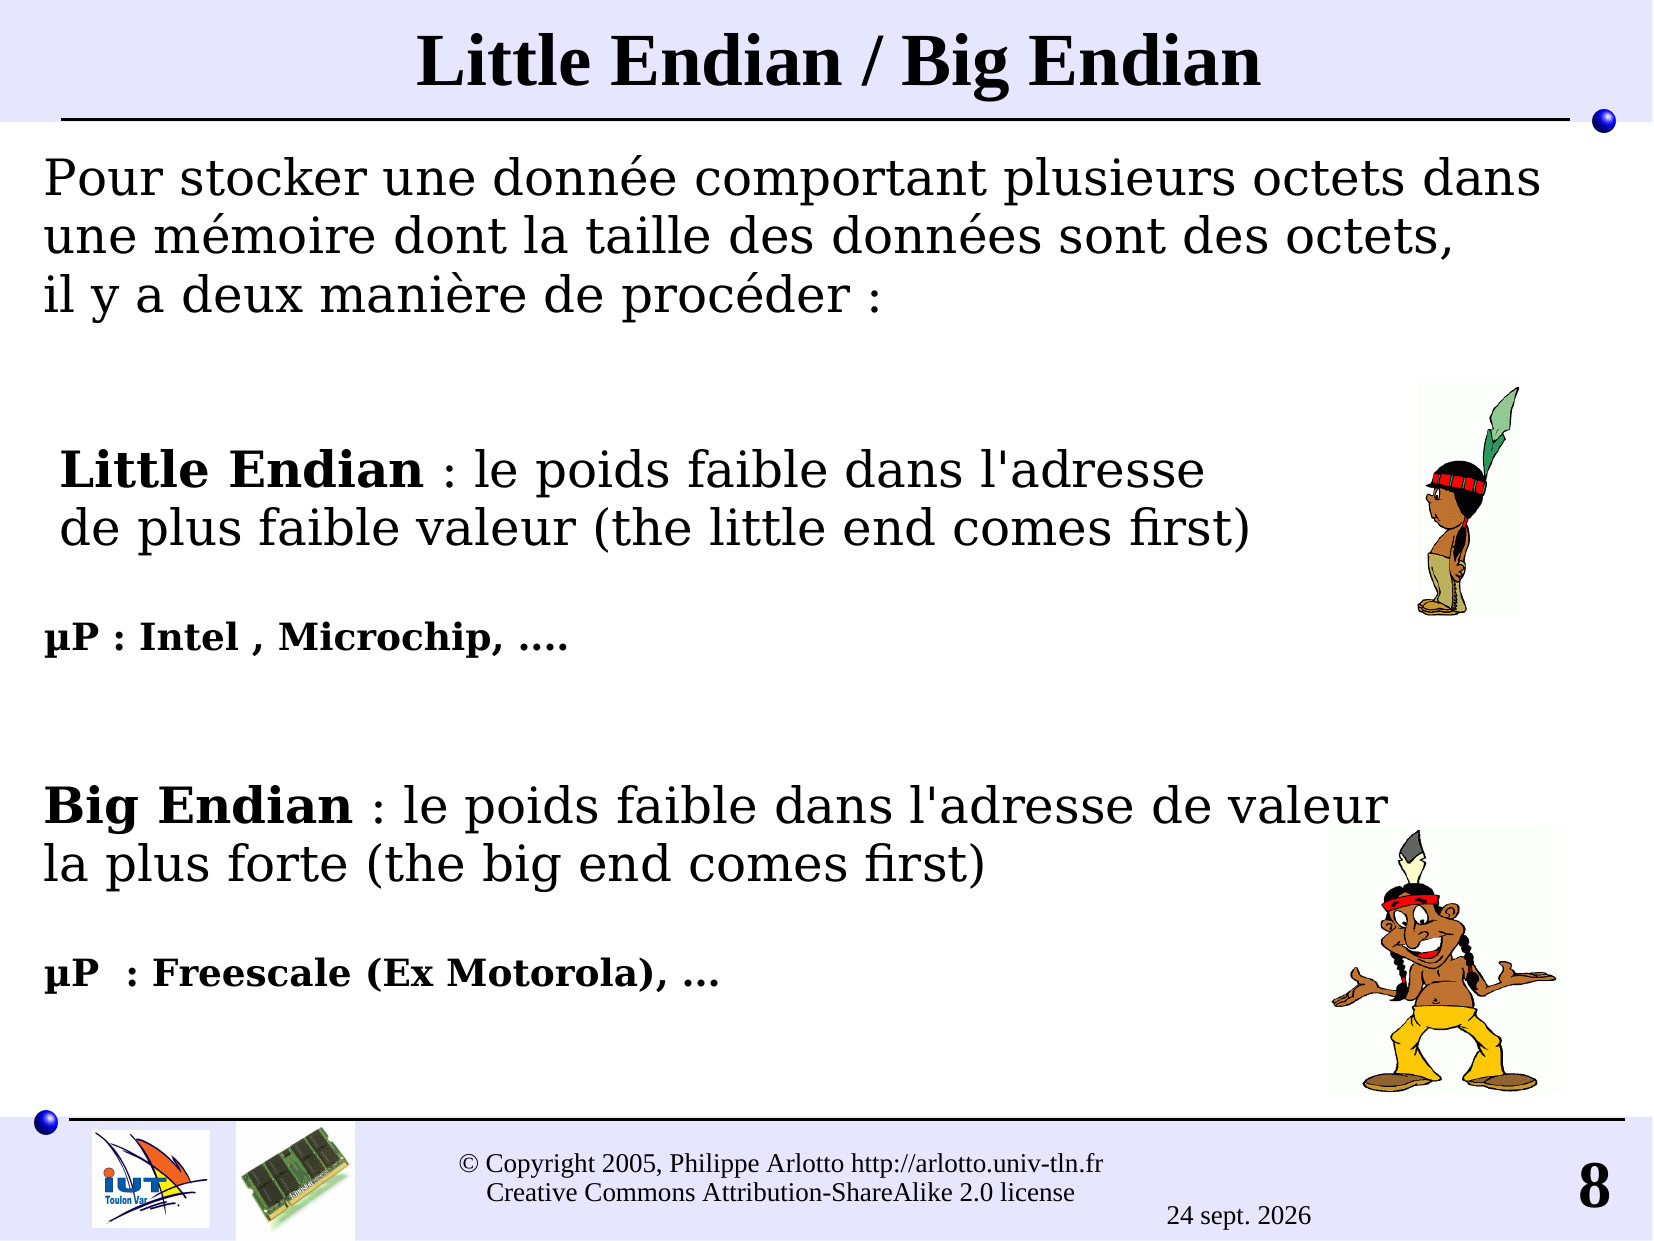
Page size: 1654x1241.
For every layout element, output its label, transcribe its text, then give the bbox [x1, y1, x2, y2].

picture [1417, 383, 1520, 616]
picture [236, 1121, 355, 1241]
picture [1328, 826, 1564, 1093]
text_box Pour stocker une donnée comportant plusieurs octets dans une mémoire dont la taille des données sont des octets, il y a deux manière de procéder : Little Endian : le poids faible dans l'adresse de plus faible valeur (the little end comes first) µP : Intel , Microchip, .... Big Endian : le poids faible dans l'adresse de valeur la plus forte (the big end comes first) µP : Freescale (Ex Motorola), ... [43, 149, 1543, 1112]
title Little Endian / Big Endian [95, 14, 1585, 107]
